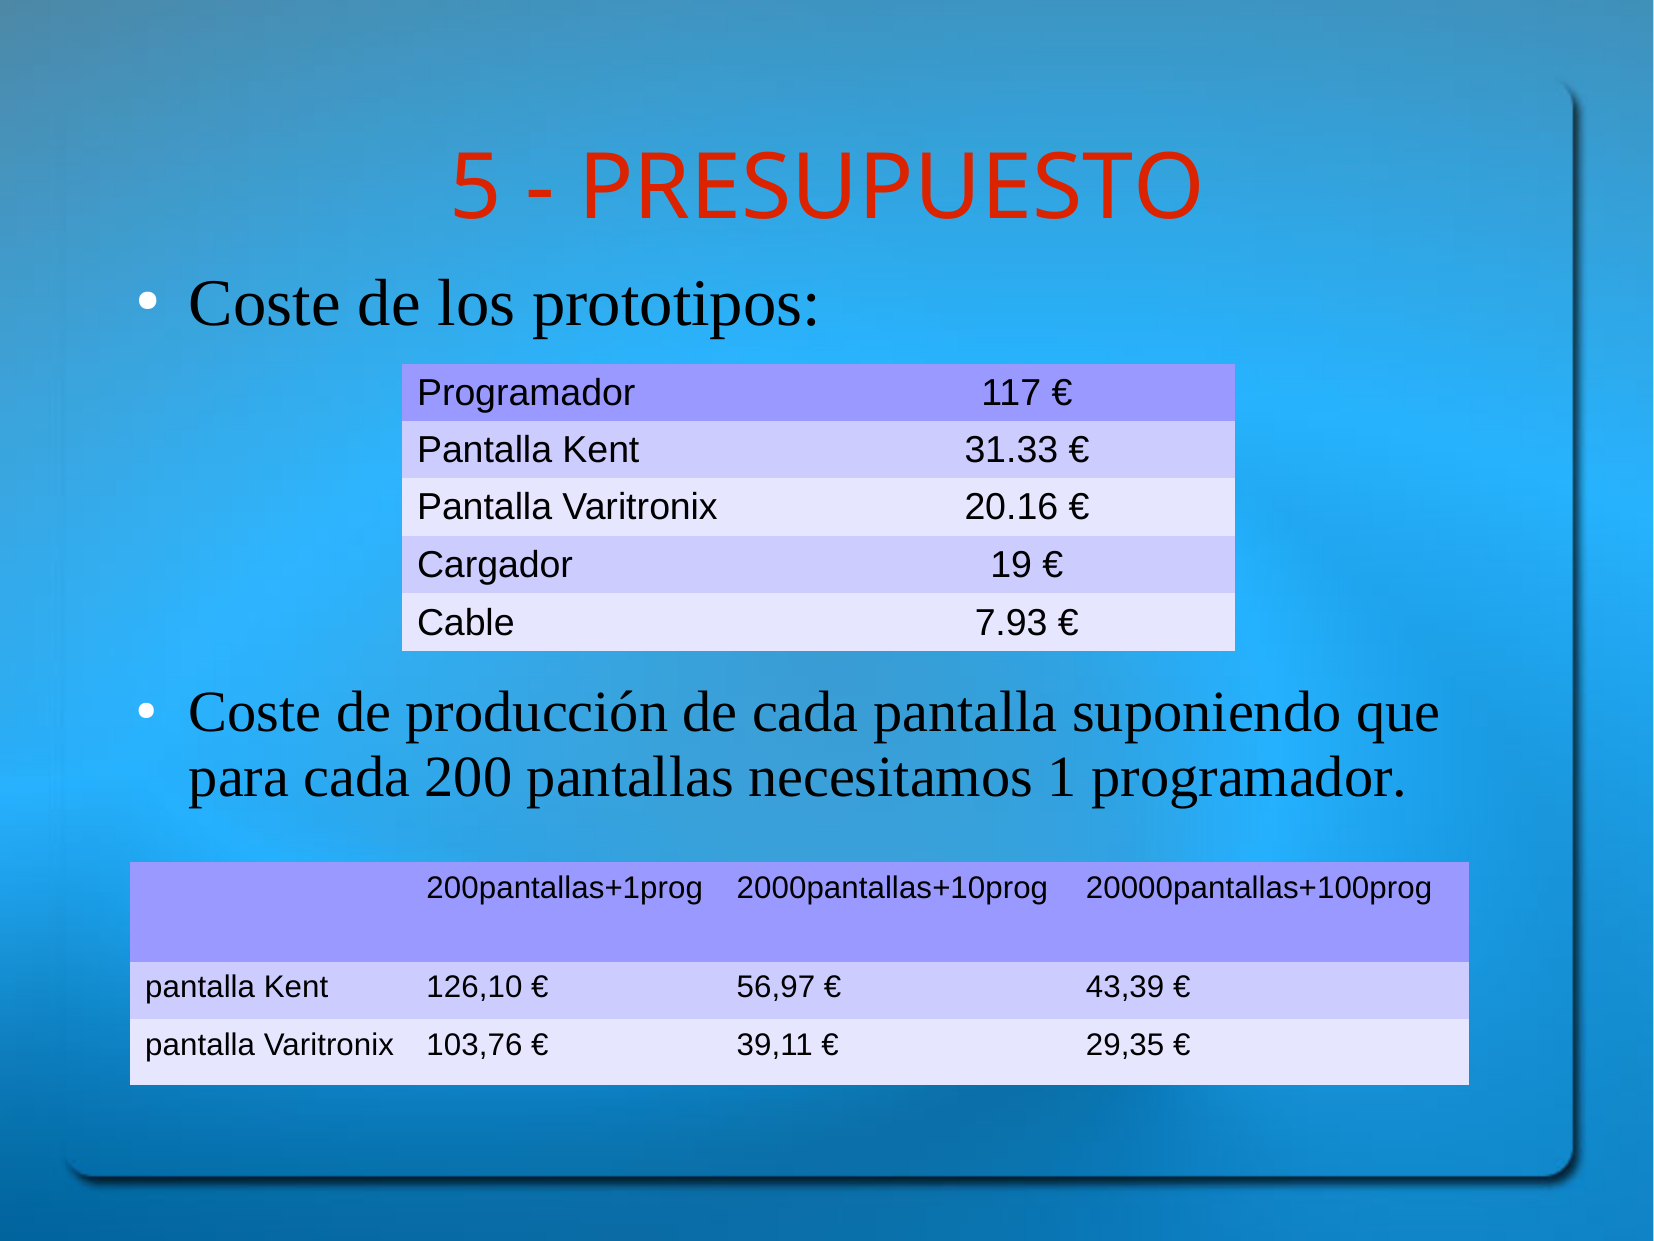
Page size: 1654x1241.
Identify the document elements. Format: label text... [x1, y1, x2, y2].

table_header Programador [402, 364, 819, 421]
table_cell 7.93 € [819, 593, 1235, 651]
table_cell Cargador [402, 536, 819, 593]
picture [0, 0, 1654, 1241]
table_cell Pantalla Kent [402, 421, 819, 478]
table_header [130, 862, 412, 962]
table_cell 43,39 € [1071, 962, 1469, 1019]
table_header 117 € [819, 364, 1235, 421]
table_header 2000pantallas+10prog [722, 862, 1071, 962]
table_cell pantalla Kent [130, 962, 412, 1019]
table_cell Pantalla Varitronix [402, 478, 819, 536]
table_header 20000pantallas+100prog [1071, 862, 1469, 962]
table_cell 20.16 € [819, 478, 1235, 536]
table_cell Cable [402, 593, 819, 651]
table_cell 103,76 € [412, 1019, 722, 1085]
table_cell 19 € [819, 536, 1235, 593]
list Coste de los prototipos: Coste de producción de cada pantalla suponiendo que para cada 200 pantallas necesitamos 1 programador. [118, 265, 1531, 978]
table_cell 126,10 € [412, 962, 722, 1019]
table_header 200pantallas+1prog [412, 862, 722, 962]
table_cell 56,97 € [722, 962, 1071, 1019]
table_cell 29,35 € [1071, 1019, 1469, 1085]
title 5 - PRESUPUESTO [121, 119, 1534, 248]
table_cell 31.33 € [819, 421, 1235, 478]
table_cell pantalla Varitronix [130, 1019, 412, 1085]
table_cell 39,11 € [722, 1019, 1071, 1085]
